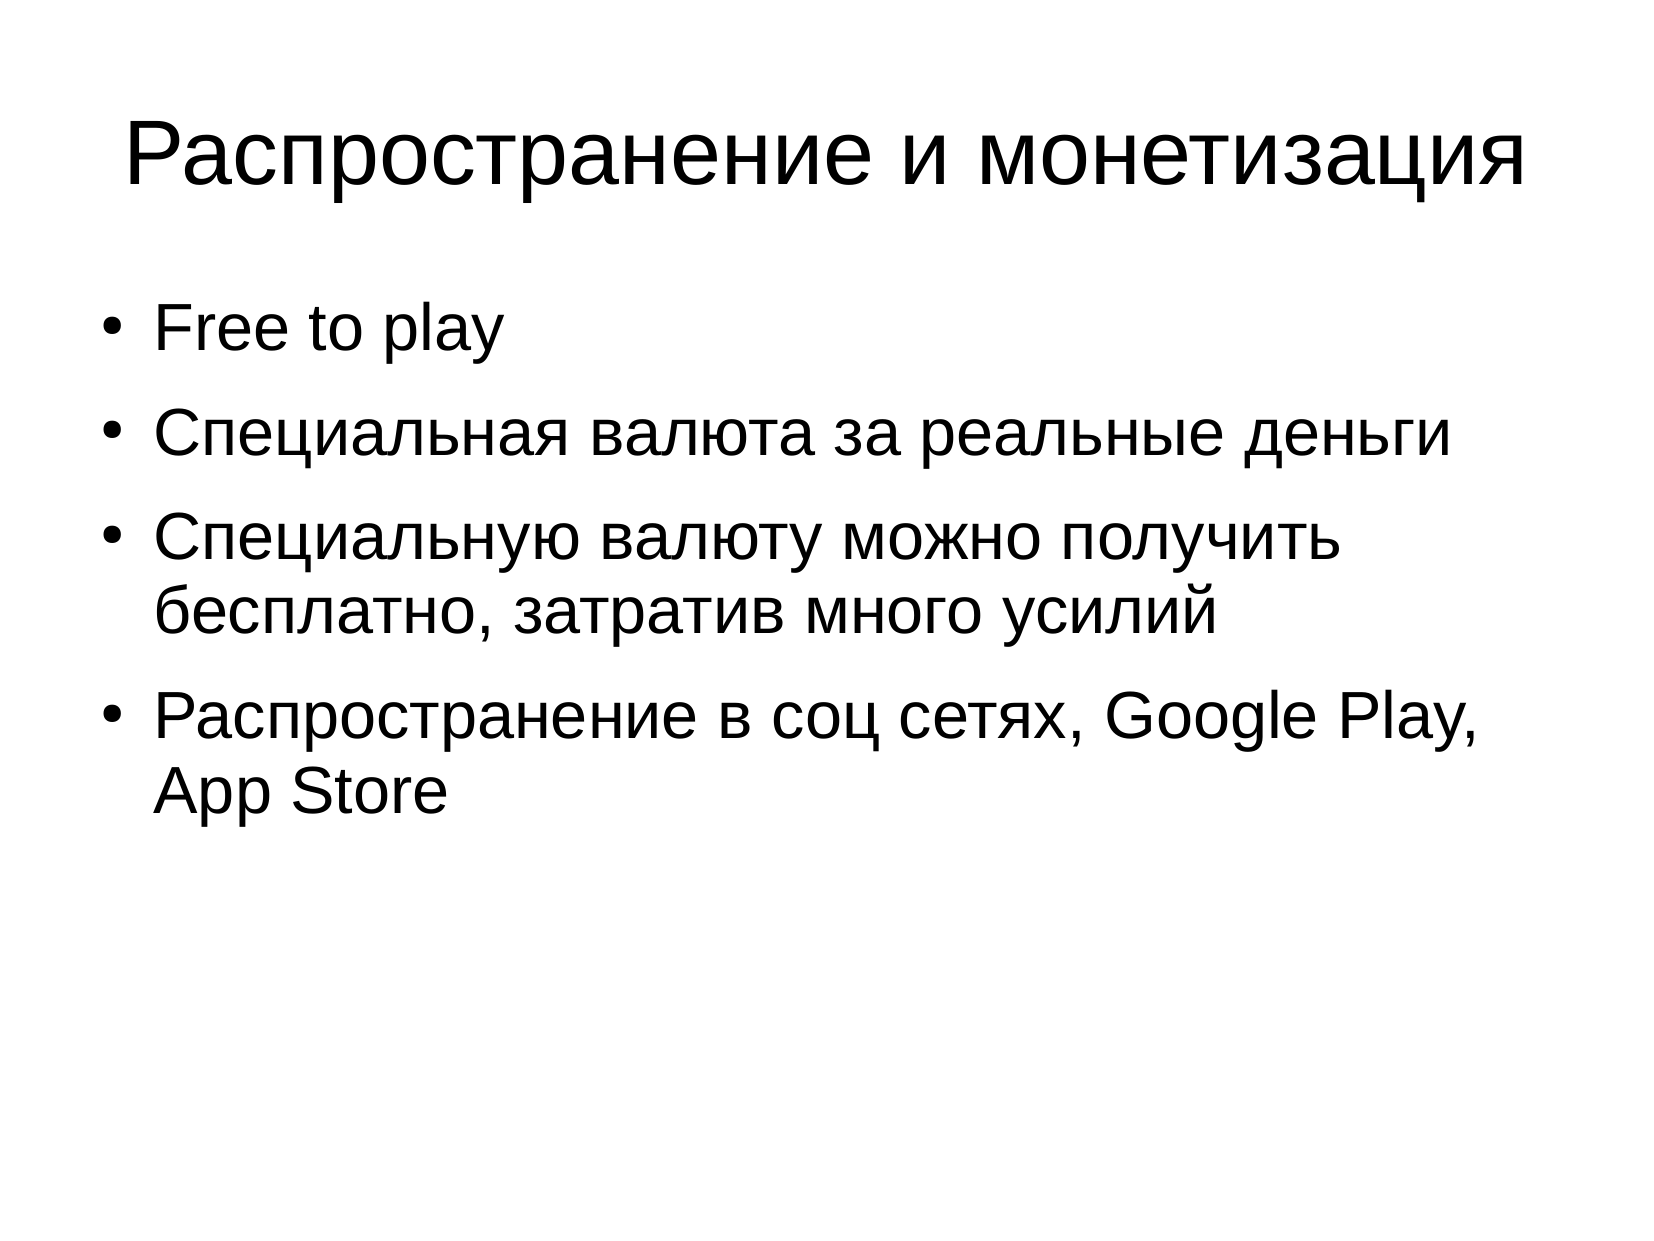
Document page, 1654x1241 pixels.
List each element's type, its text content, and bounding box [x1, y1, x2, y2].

title Распространение и монетизация [82, 49, 1571, 257]
list Free to play Специальная валюта за реальные деньги Специальную валюту можно получить бесплатно, затратив много усилий Распространение в соц сетях, Google Play, App Store [82, 290, 1571, 1109]
